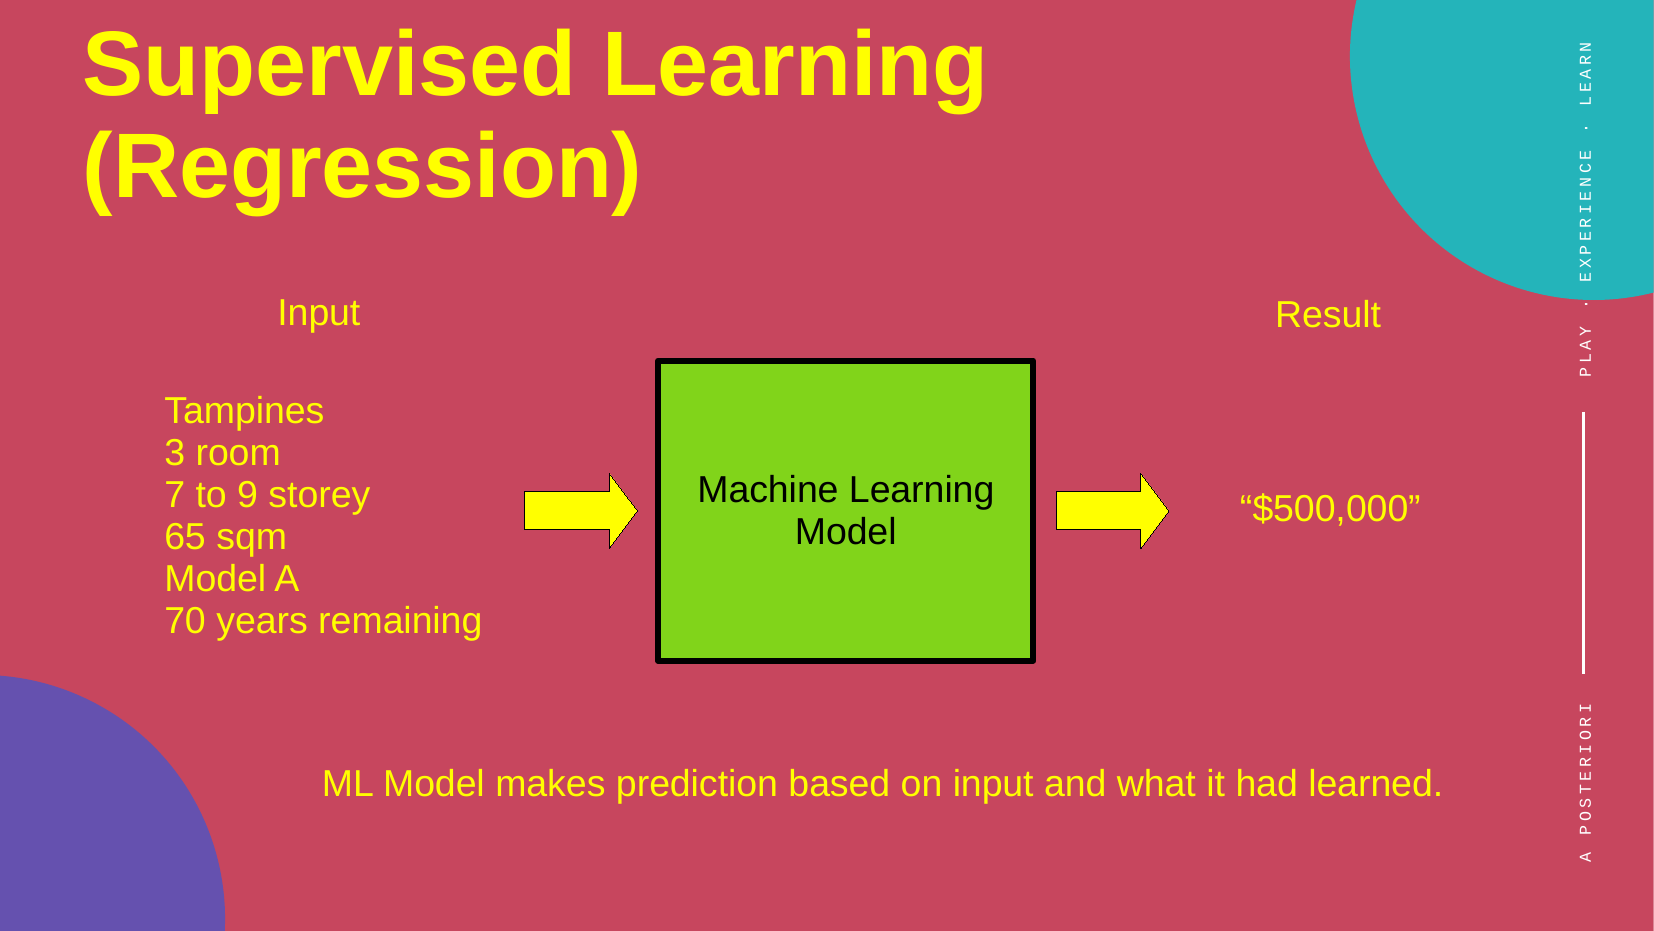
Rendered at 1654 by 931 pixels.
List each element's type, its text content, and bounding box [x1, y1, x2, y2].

text_box Machine Learning Model [658, 360, 1034, 661]
text_box Input [262, 284, 376, 341]
text_box [1056, 473, 1169, 549]
text_box Result [1260, 285, 1397, 343]
text_box [524, 473, 638, 549]
text_box Tampines 3 room 7 to 9 storey 65 sqm Model A 70 years remaining [149, 382, 498, 649]
title Supervised Learning (Regression) [82, 12, 1351, 218]
text_box “$500,000” [1225, 480, 1436, 538]
text_box ML Model makes prediction based on input and what it had learned. [307, 755, 1459, 812]
